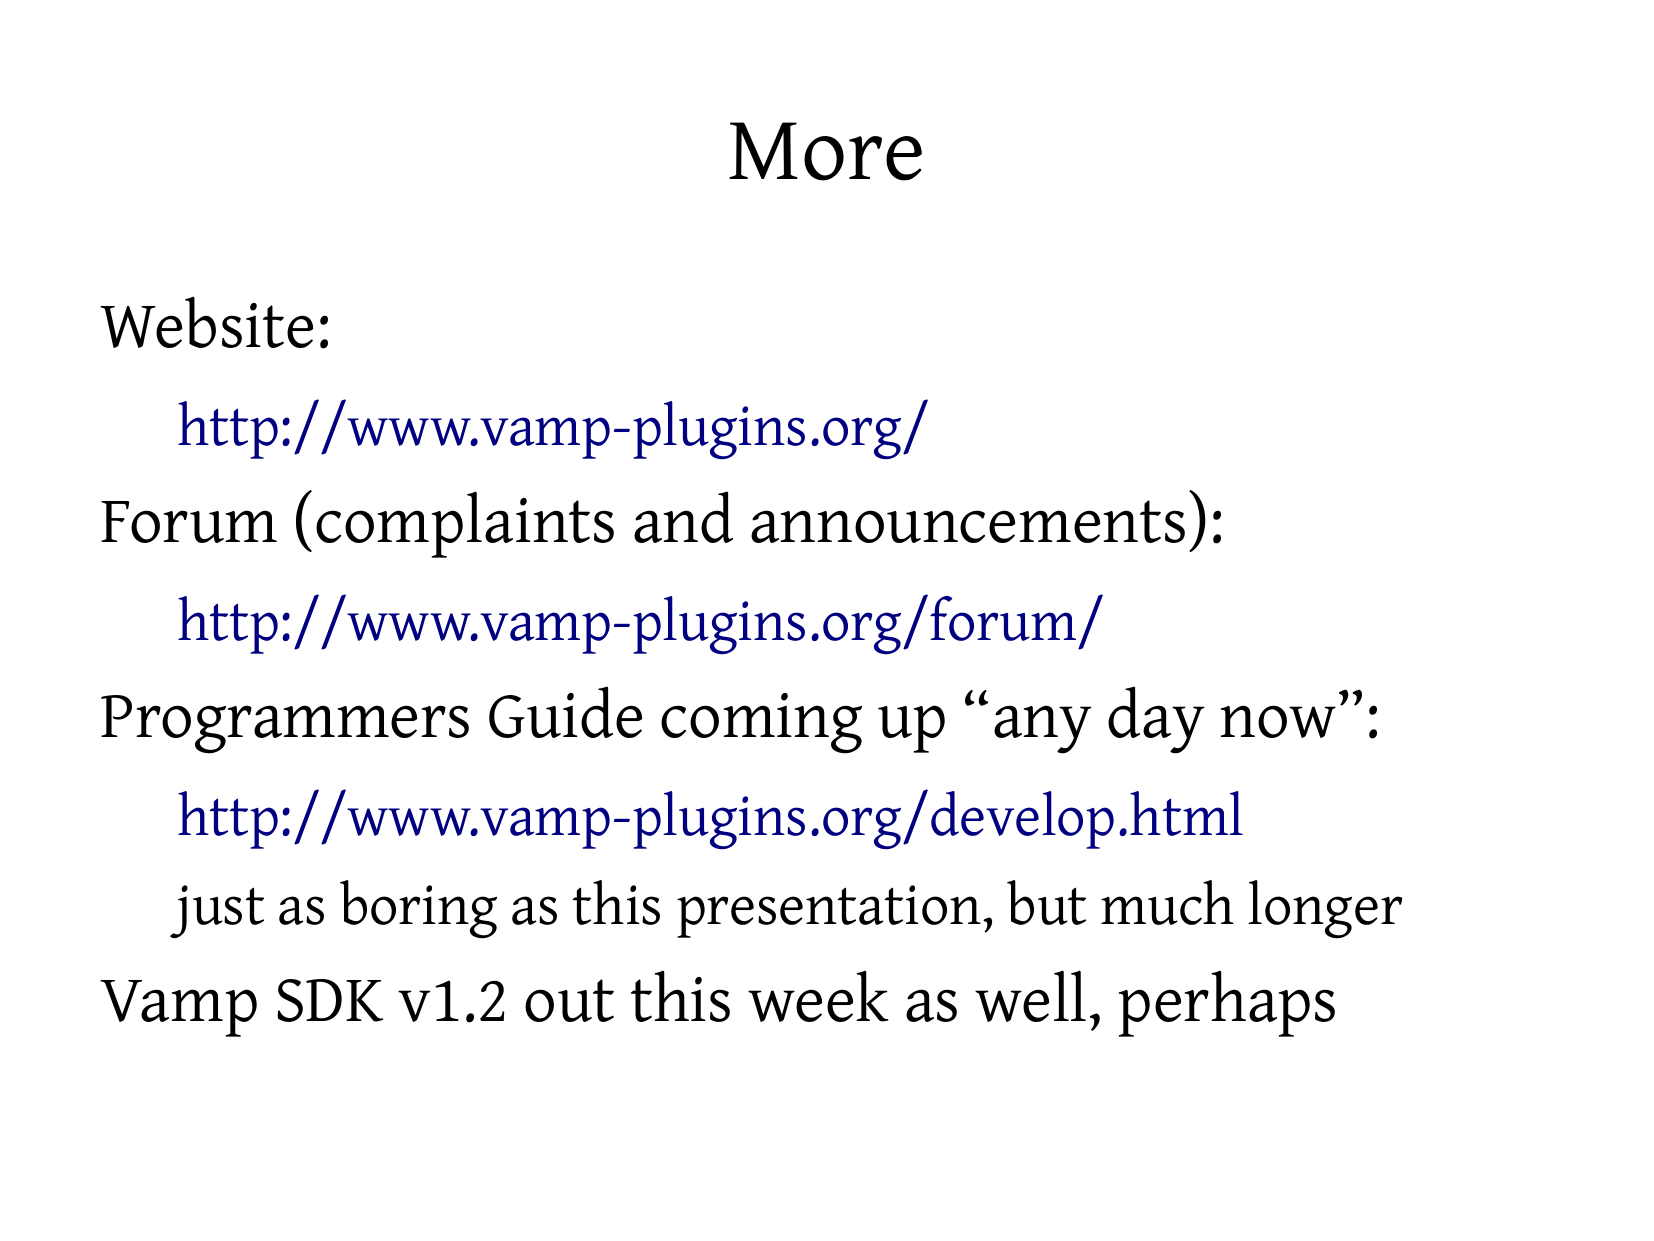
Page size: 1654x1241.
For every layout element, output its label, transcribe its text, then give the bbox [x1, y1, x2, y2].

title More [82, 56, 1571, 250]
list Website: http://www.vamp-plugins.org/ Forum (complaints and announcements): http://www.vamp-plugins.org/forum/ Programmers Guide coming up “any day now”: http://www.vamp-plugins.org/develop.html just as boring as this presentation, but much longer Vamp SDK v1.2 out this week as well, perhaps [82, 290, 1571, 1094]
